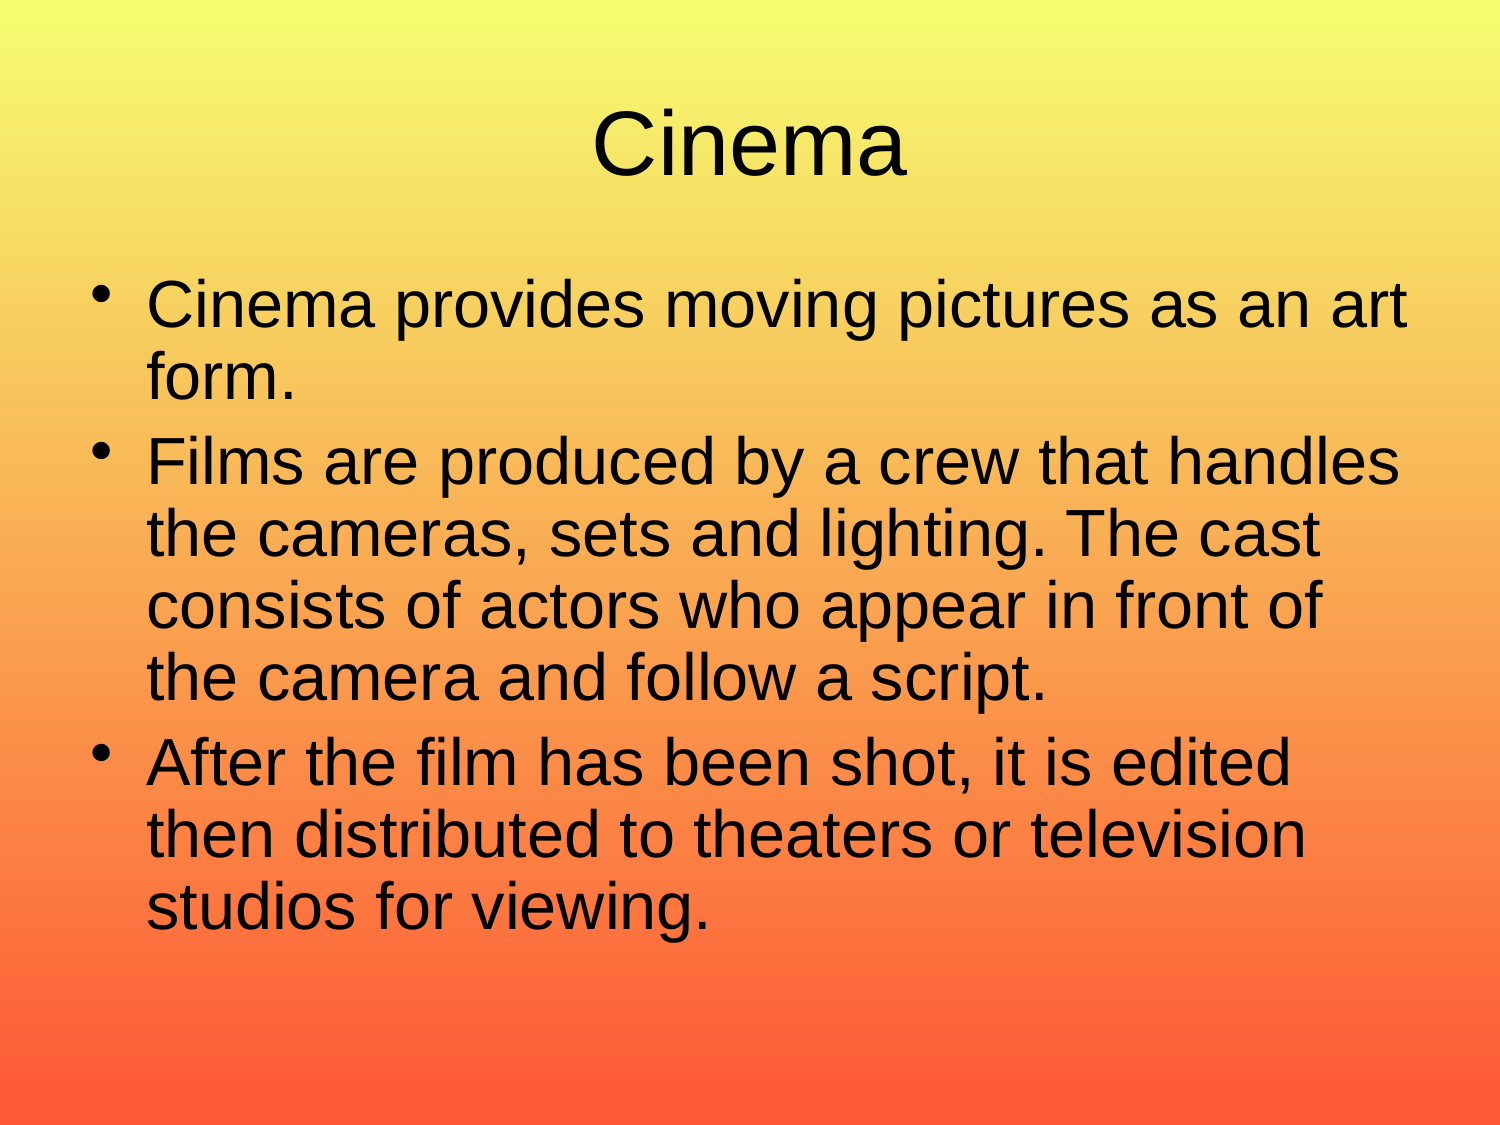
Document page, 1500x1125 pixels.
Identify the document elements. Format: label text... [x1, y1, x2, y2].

list Cinema provides moving pictures as an art form. Films are produced by a crew that handles the cameras, sets and lighting. The cast consists of actors who appear in front of the camera and follow a script. After the film has been shot, it is edited then distributed to theaters or television studios for viewing. [75, 262, 1425, 1005]
title Cinema [75, 45, 1425, 233]
